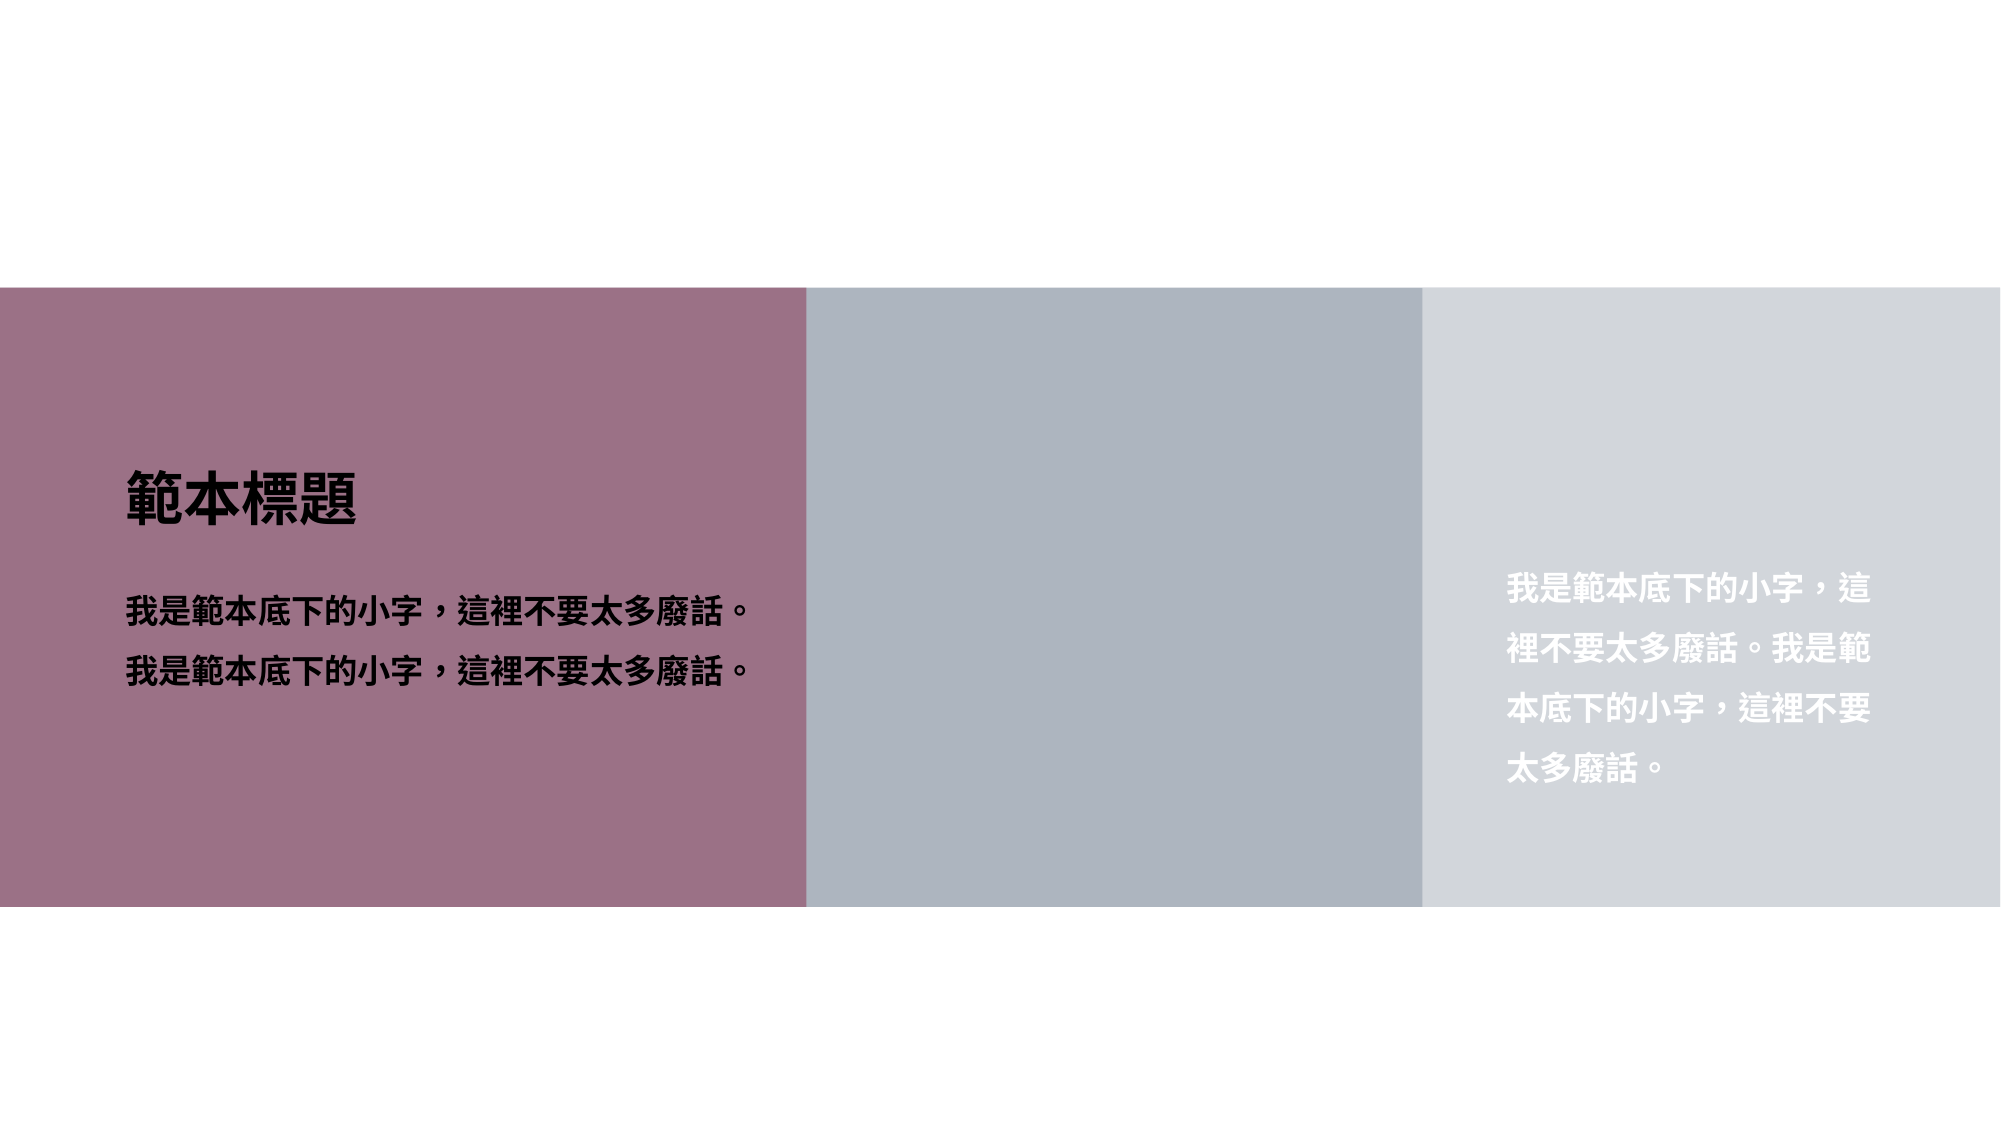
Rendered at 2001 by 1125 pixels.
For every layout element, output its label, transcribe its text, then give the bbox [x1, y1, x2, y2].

text_box 我是範本底下的小字，這裡不要太多廢話。我是範本底下的小字，這裡不要太多廢話。 [1491, 539, 1915, 659]
text_box 範本標題 [110, 410, 792, 540]
text_box [0, 287, 2001, 907]
text_box 我是範本底下的小字，這裡不要太多廢話。我是範本底下的小字，這裡不要太多廢話。 [110, 562, 792, 706]
